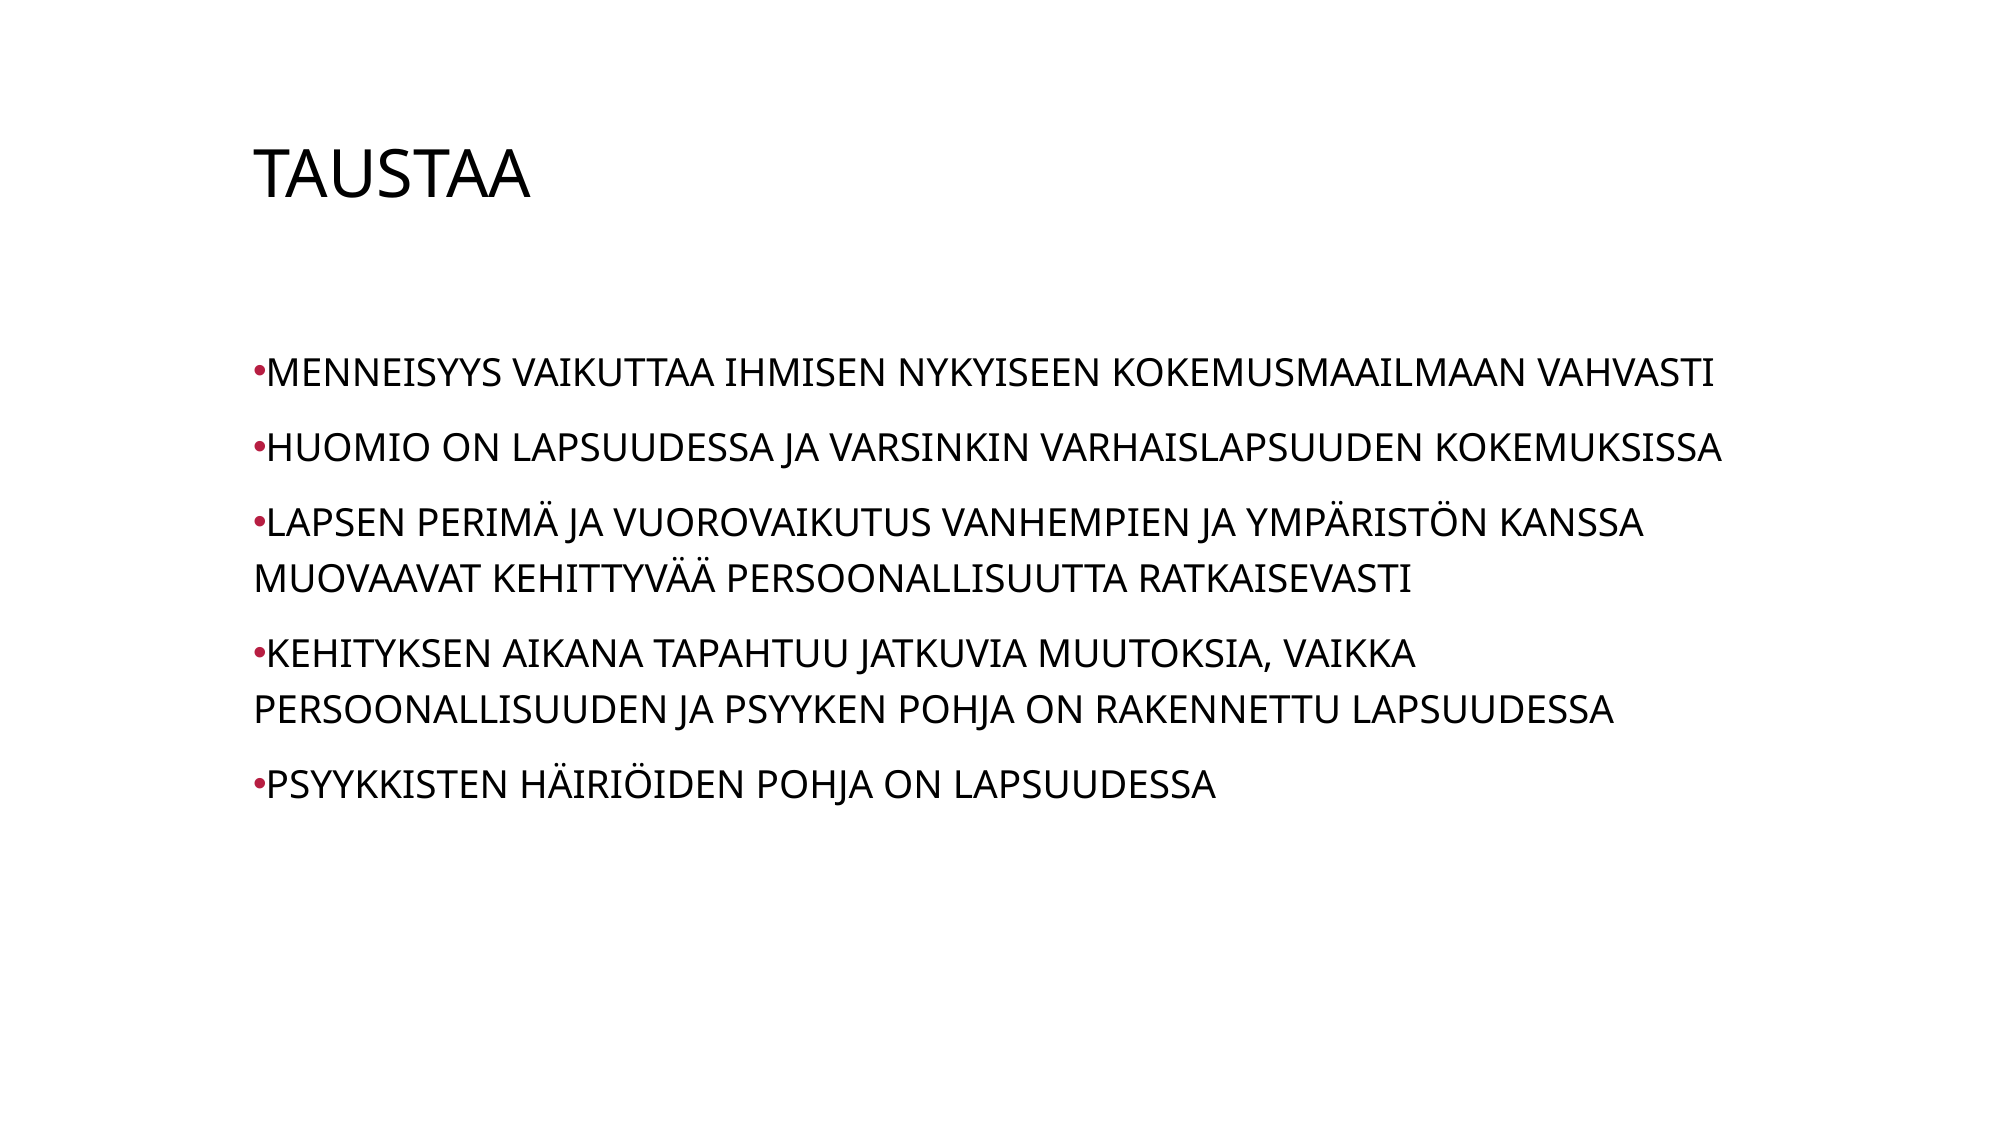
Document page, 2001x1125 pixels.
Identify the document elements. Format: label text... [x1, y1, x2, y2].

title taustaa [238, 131, 1814, 305]
list MENNEISYYS VAIKUTTAA IHMISEN NYKYISEEN KOKEMUSMAAILMAAN VAHVASTI HUOMIO ON LAPSUUDESSA JA VARSINKIN VARHAISLAPSUUDEN KOKEMUKSISSA LAPSEN PERIMÄ JA VUOROVAIKUTUS VANHEMPIEN JA YMPÄRISTÖN KANSSA MUOVAAVAT KEHITTYVÄÄ PERSOONALLISUUTTA RATKAISEVASTI KEHITYKSEN AIKANA TAPAHTUU JATKUVIA MUUTOKSIA, VAIKKA PERSOONALLISUUDEN JA PSYYKEN POHJA ON RAKENNETTU LAPSUUDESSA PSYYKKISTEN HÄIRIÖIDEN POHJA ON LAPSUUDESSA [238, 330, 1814, 897]
